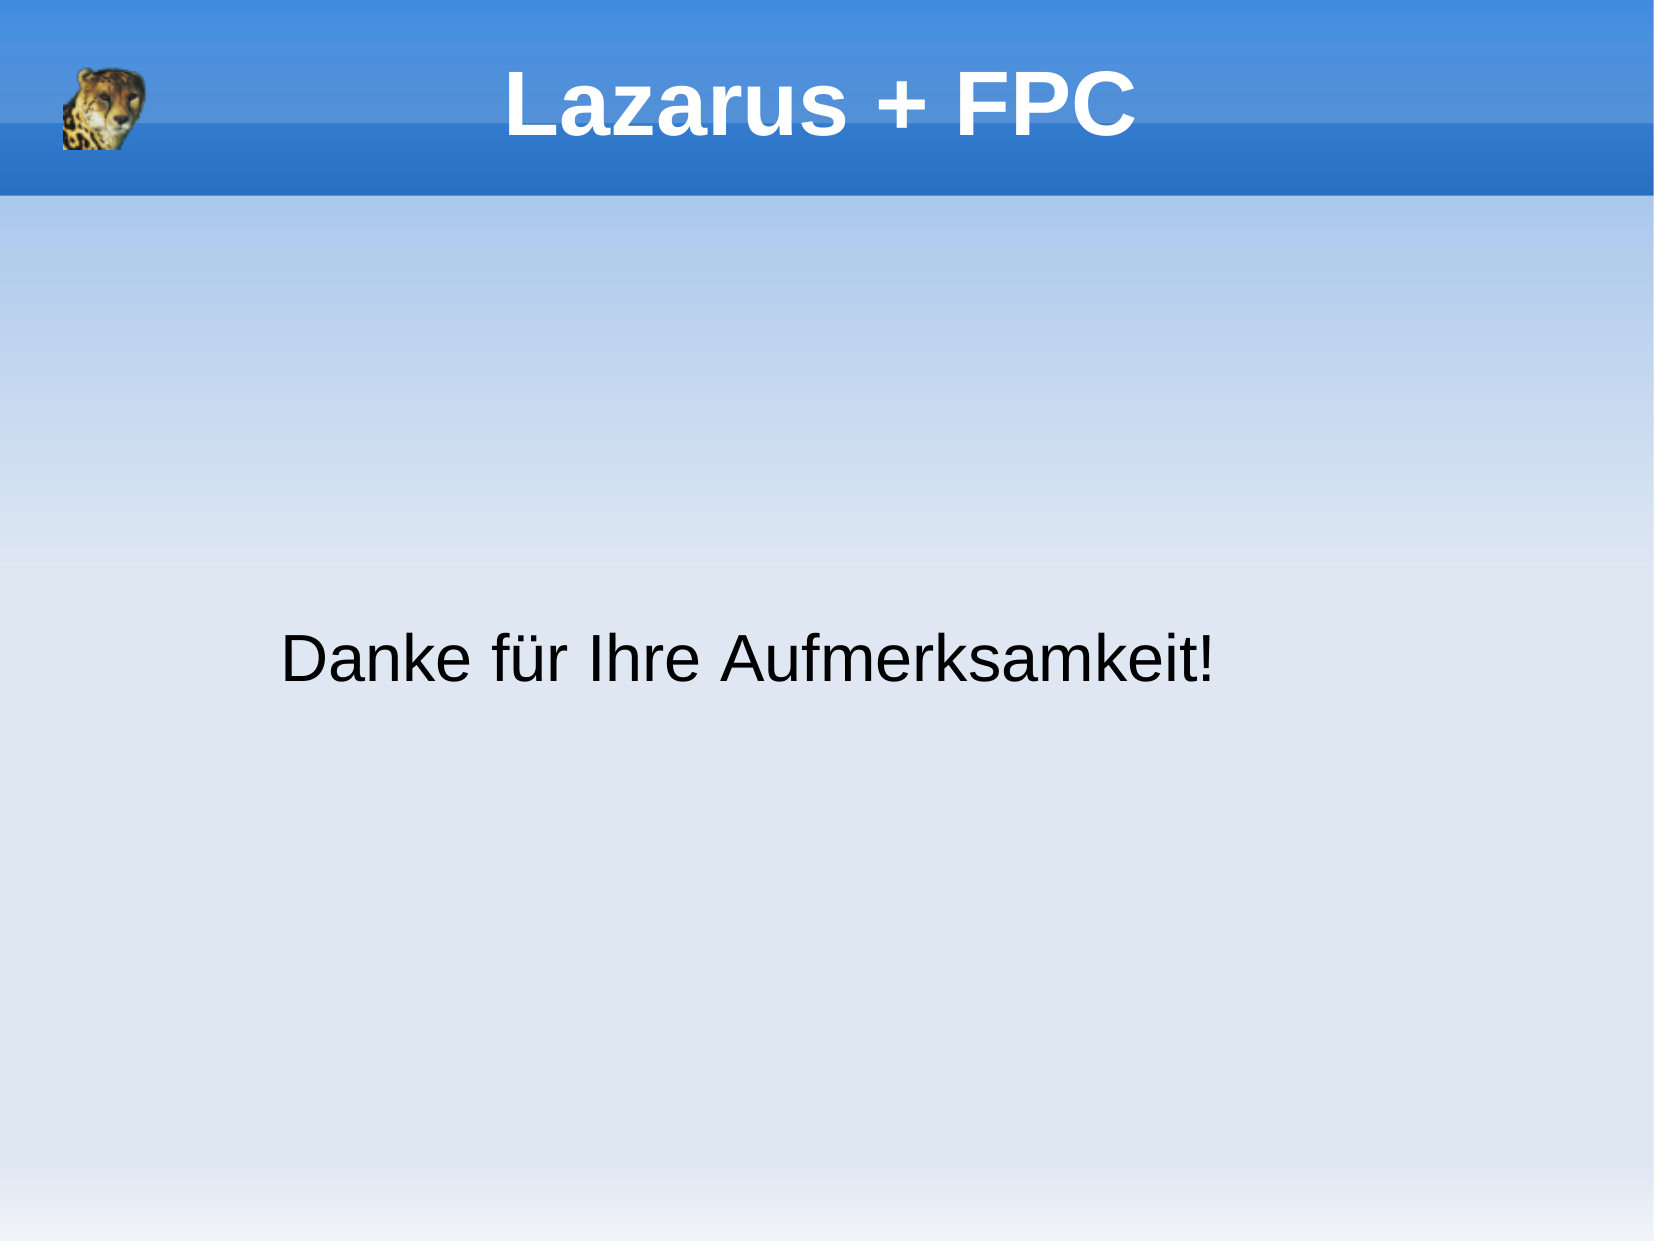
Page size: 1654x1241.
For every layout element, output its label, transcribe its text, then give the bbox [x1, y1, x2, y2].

title Lazarus + FPC [76, 7, 1565, 200]
picture [0, 0, 1654, 1241]
list Danke für Ihre Aufmerksamkeit! [262, 621, 1388, 826]
